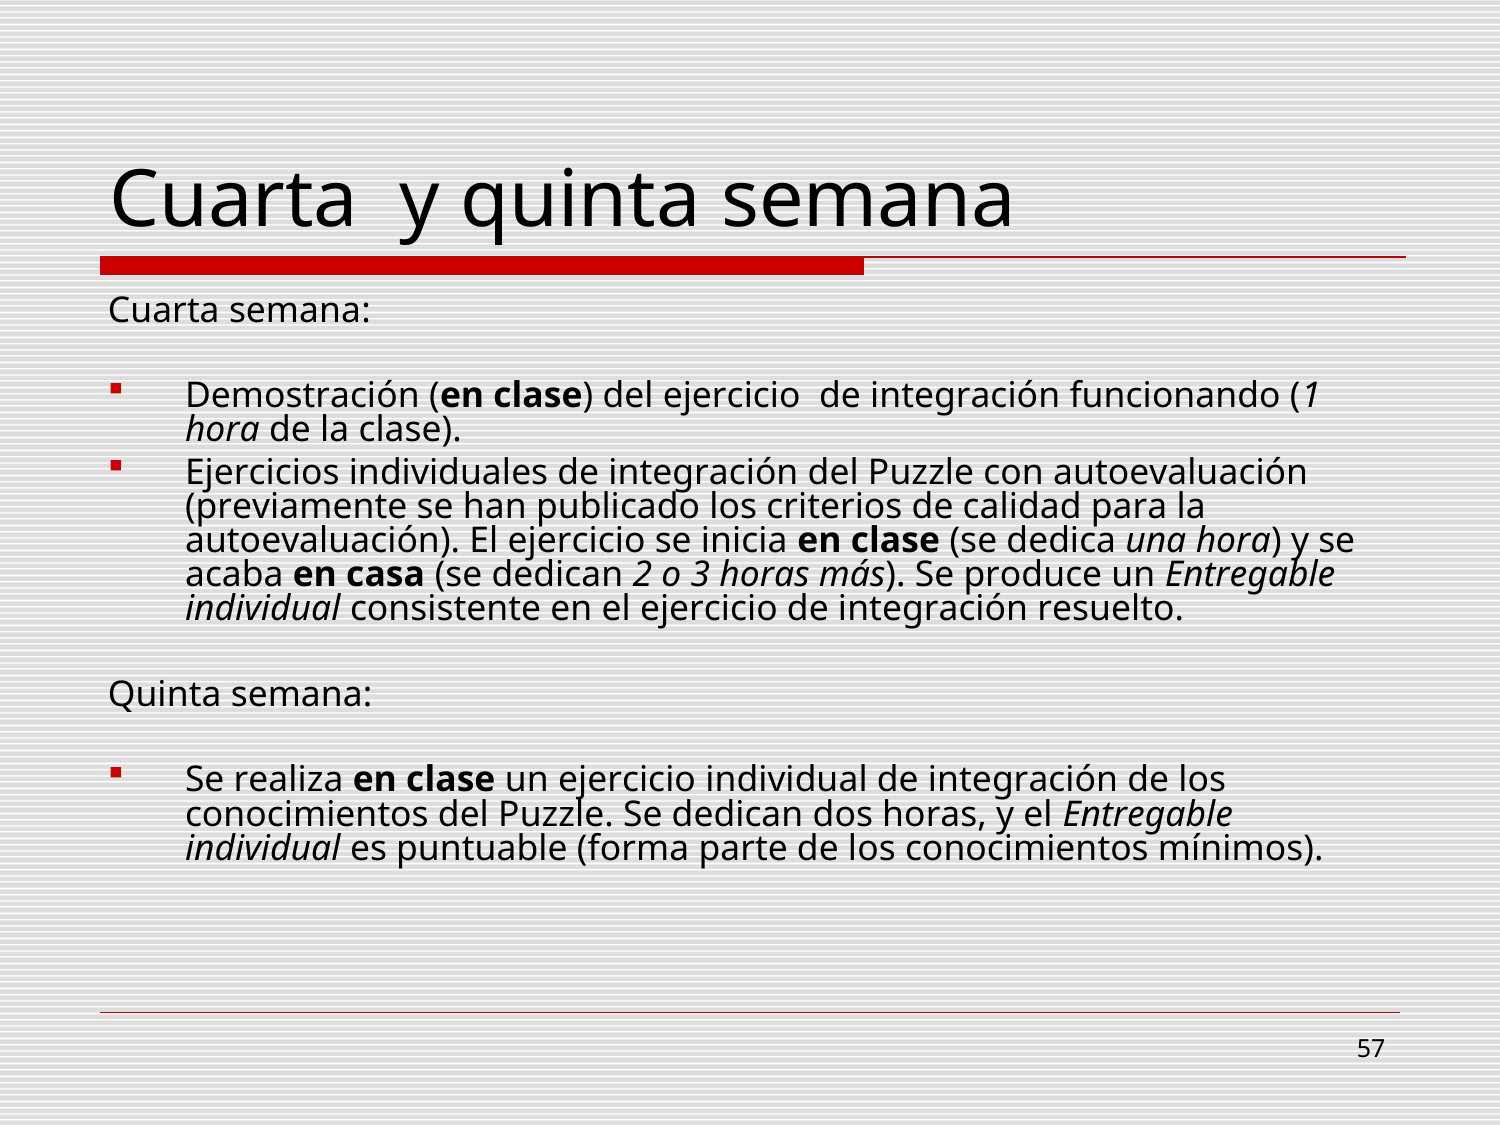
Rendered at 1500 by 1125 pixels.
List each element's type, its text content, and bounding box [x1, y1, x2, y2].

title Cuarta y quinta semana [94, 49, 1407, 250]
picture [0, 0, 1500, 1125]
list Cuarta semana: Demostración (en clase) del ejercicio de integración funcionando (1 hora de la clase). Ejercicios individuales de integración del Puzzle con autoevaluación (previamente se han publicado los criterios de calidad para la autoevaluación). El ejercicio se inicia en clase (se dedica una hora) y se acaba en casa (se dedican 2 o 3 horas más). Se produce un Entregable individual consistente en el ejercicio de integración resuelto. Quinta semana: Se realiza en clase un ejercicio individual de integración de los conocimientos del Puzzle. Se dedican dos horas, y el Entregable individual es puntuable (forma parte de los conocimientos mínimos). [92, 287, 1406, 1119]
